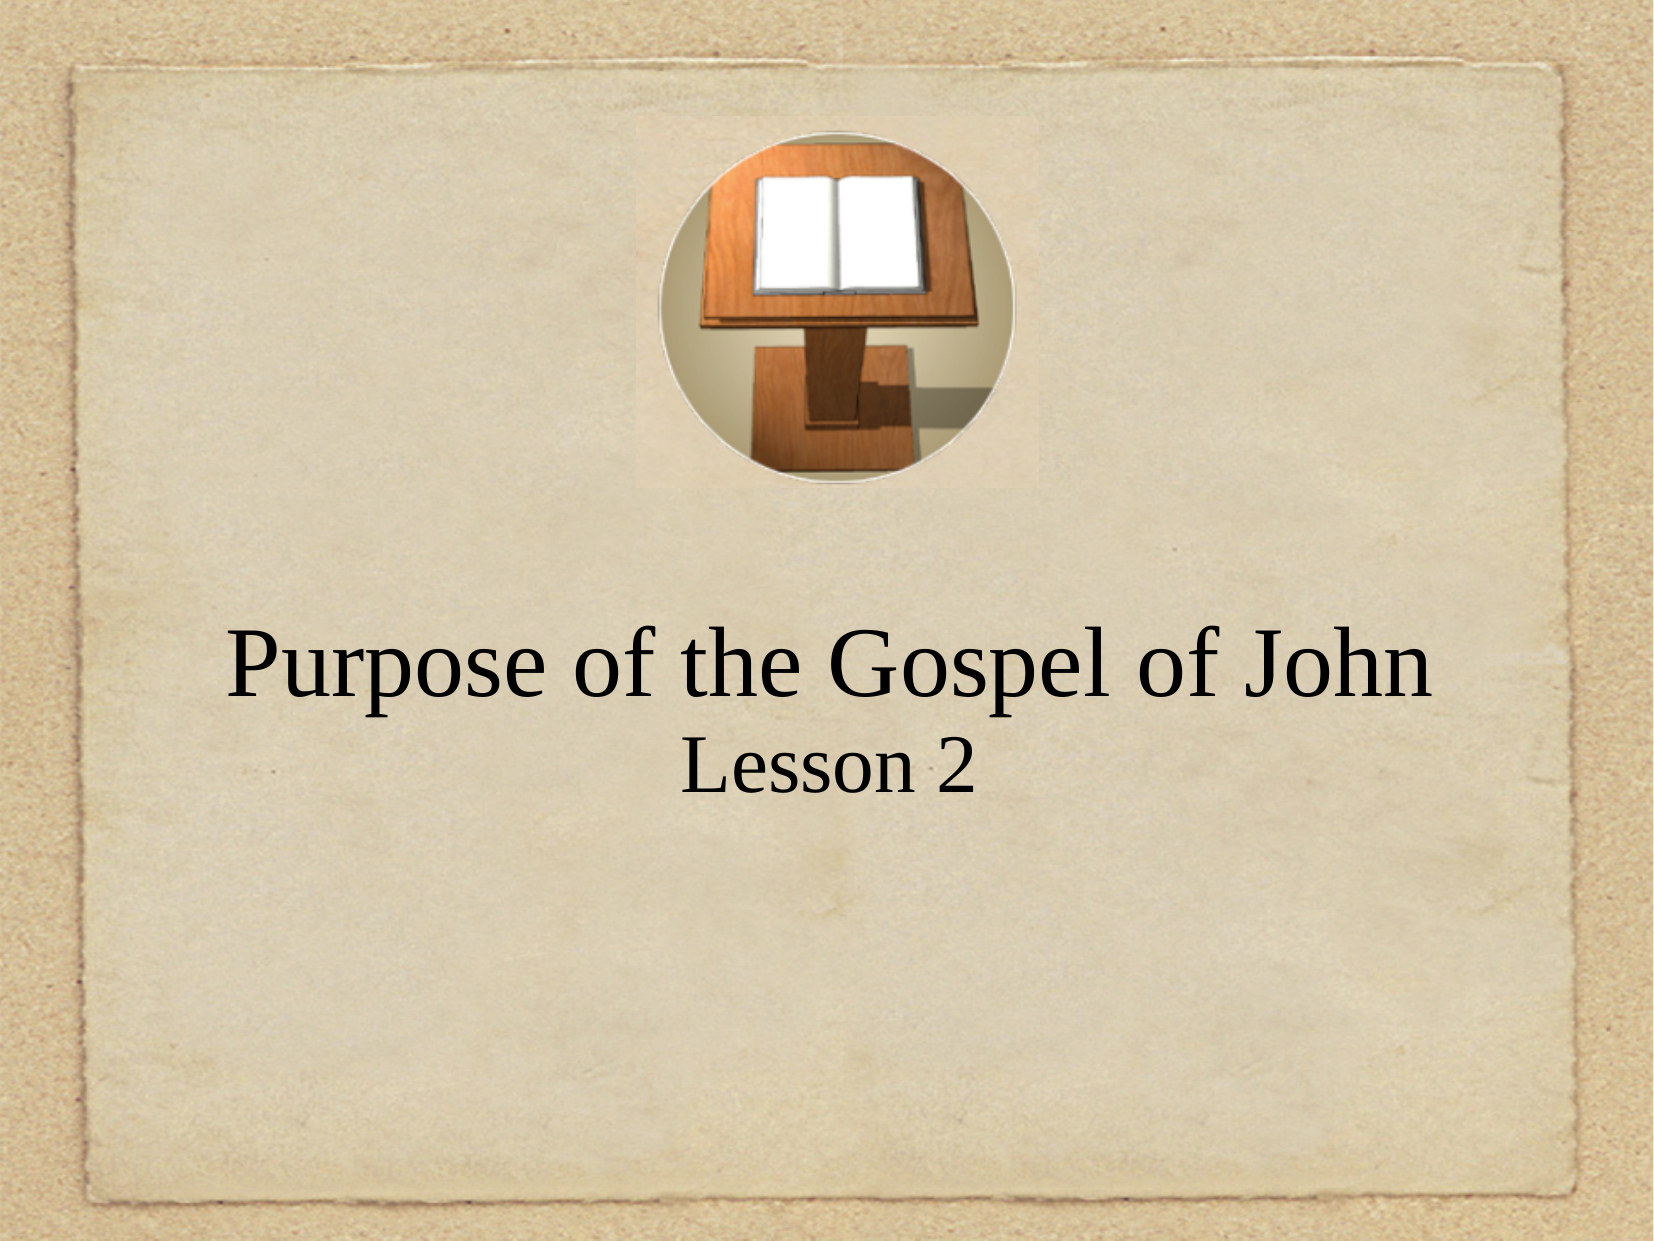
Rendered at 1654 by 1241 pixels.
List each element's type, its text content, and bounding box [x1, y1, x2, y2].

text_box Purpose of the Gospel of John Lesson 2 [173, 600, 1487, 1207]
picture [0, 0, 1654, 1241]
